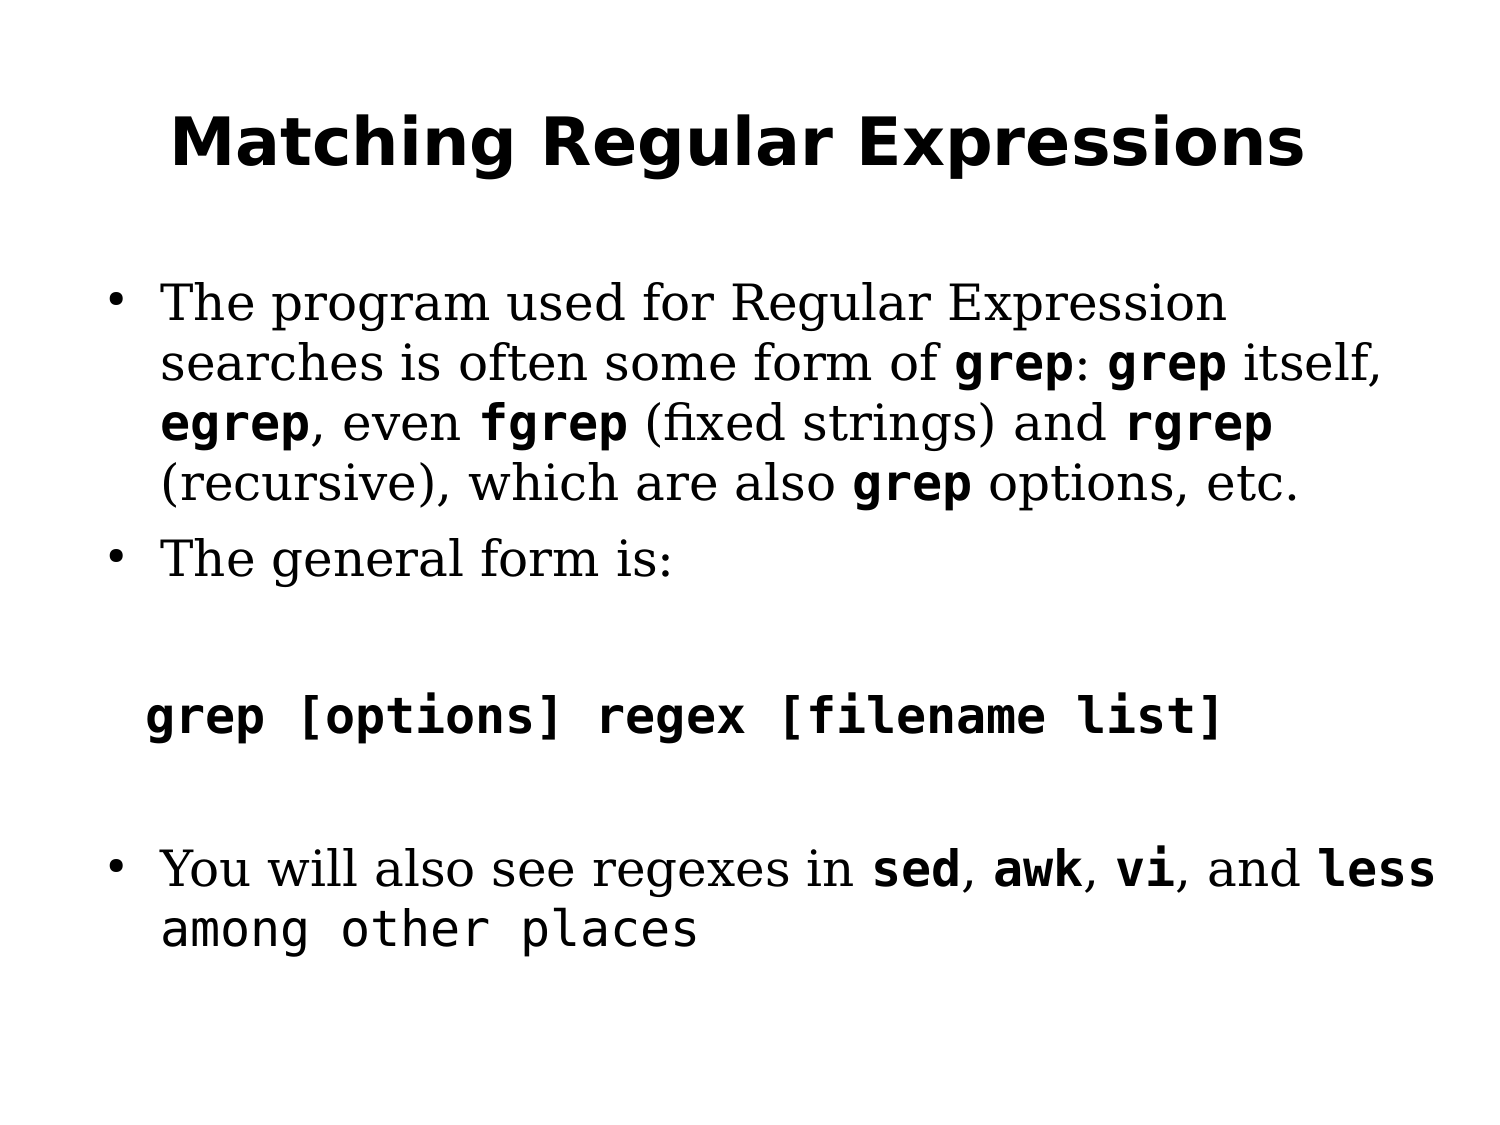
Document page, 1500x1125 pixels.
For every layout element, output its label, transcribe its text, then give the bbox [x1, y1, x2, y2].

title Matching Regular Expressions [75, 45, 1426, 233]
list The program used for Regular Expression searches is often some form of grep: grep itself, egrep, even fgrep (fixed strings) and rgrep (recursive), which are also grep options, etc. The general form is: grep [options] regex [filename list] You will also see regexes in sed, awk, vi, and less among other places [74, 262, 1459, 1006]
